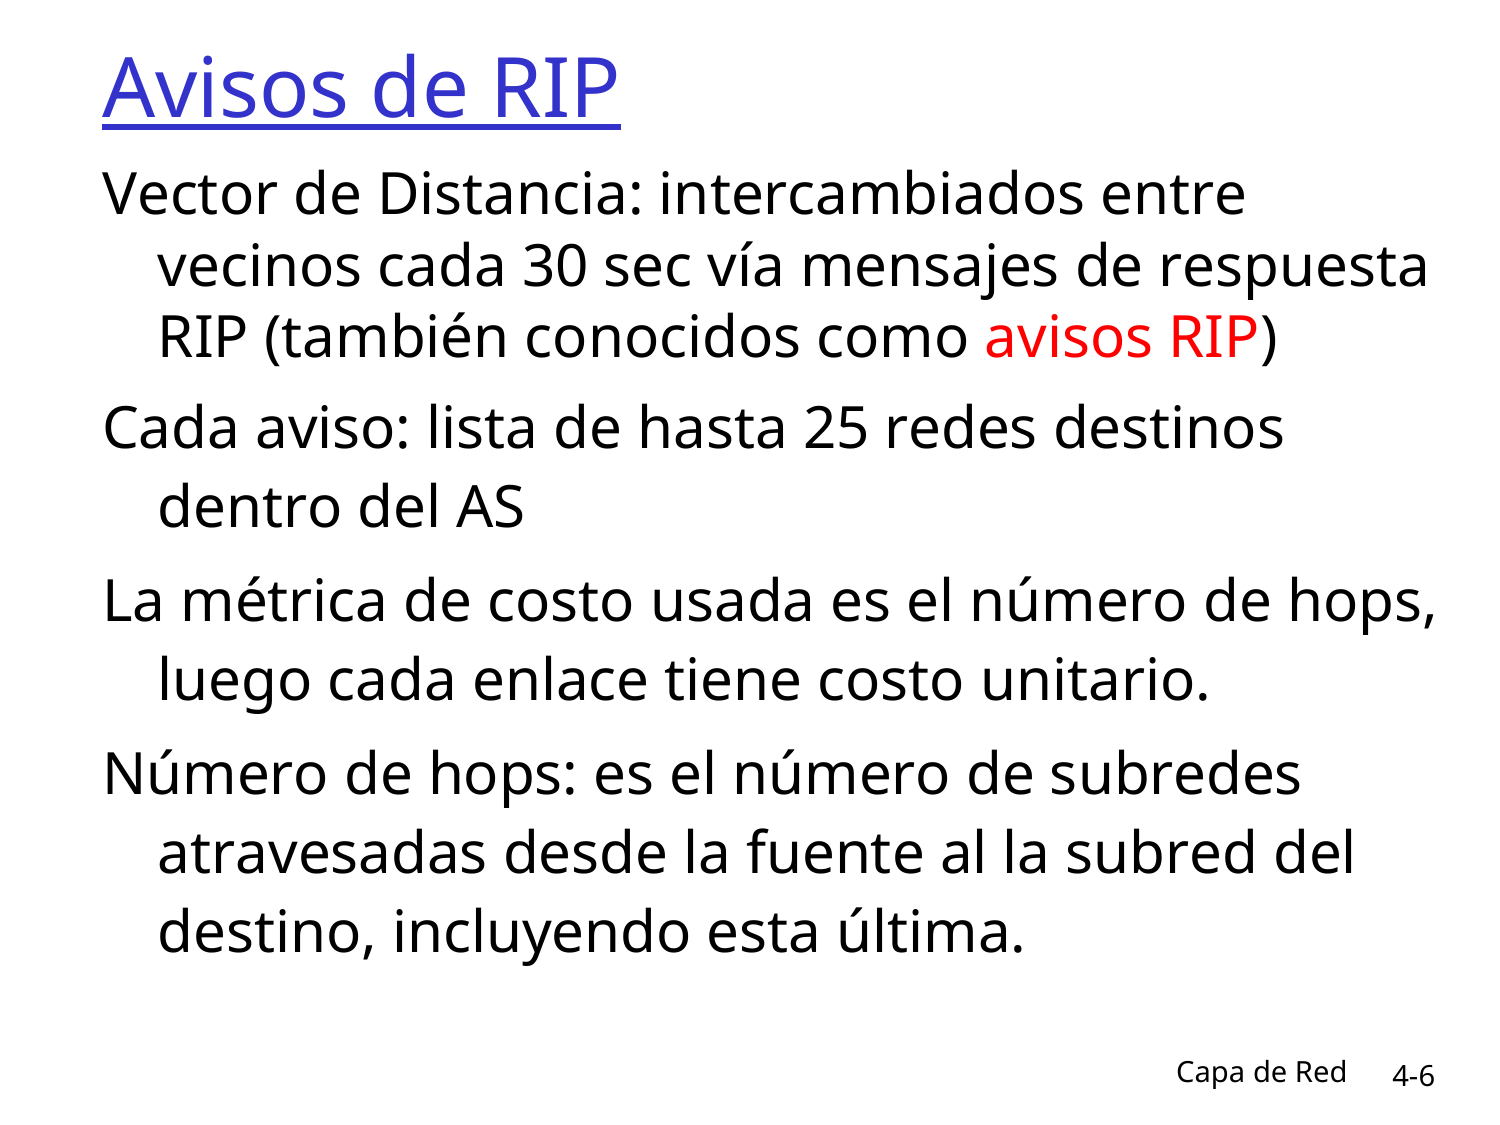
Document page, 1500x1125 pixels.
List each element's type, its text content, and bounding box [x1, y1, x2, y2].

list Vector de Distancia: intercambiados entre vecinos cada 30 sec vía mensajes de respuesta RIP (también conocidos como avisos RIP) Cada aviso: lista de hasta 25 redes destinos dentro del AS La métrica de costo usada es el número de hops, luego cada enlace tiene costo unitario. Número de hops: es el número de subredes atravesadas desde la fuente al la subred del destino, incluyendo esta última. [87, 149, 1463, 1040]
title Avisos de RIP [87, 15, 1463, 149]
